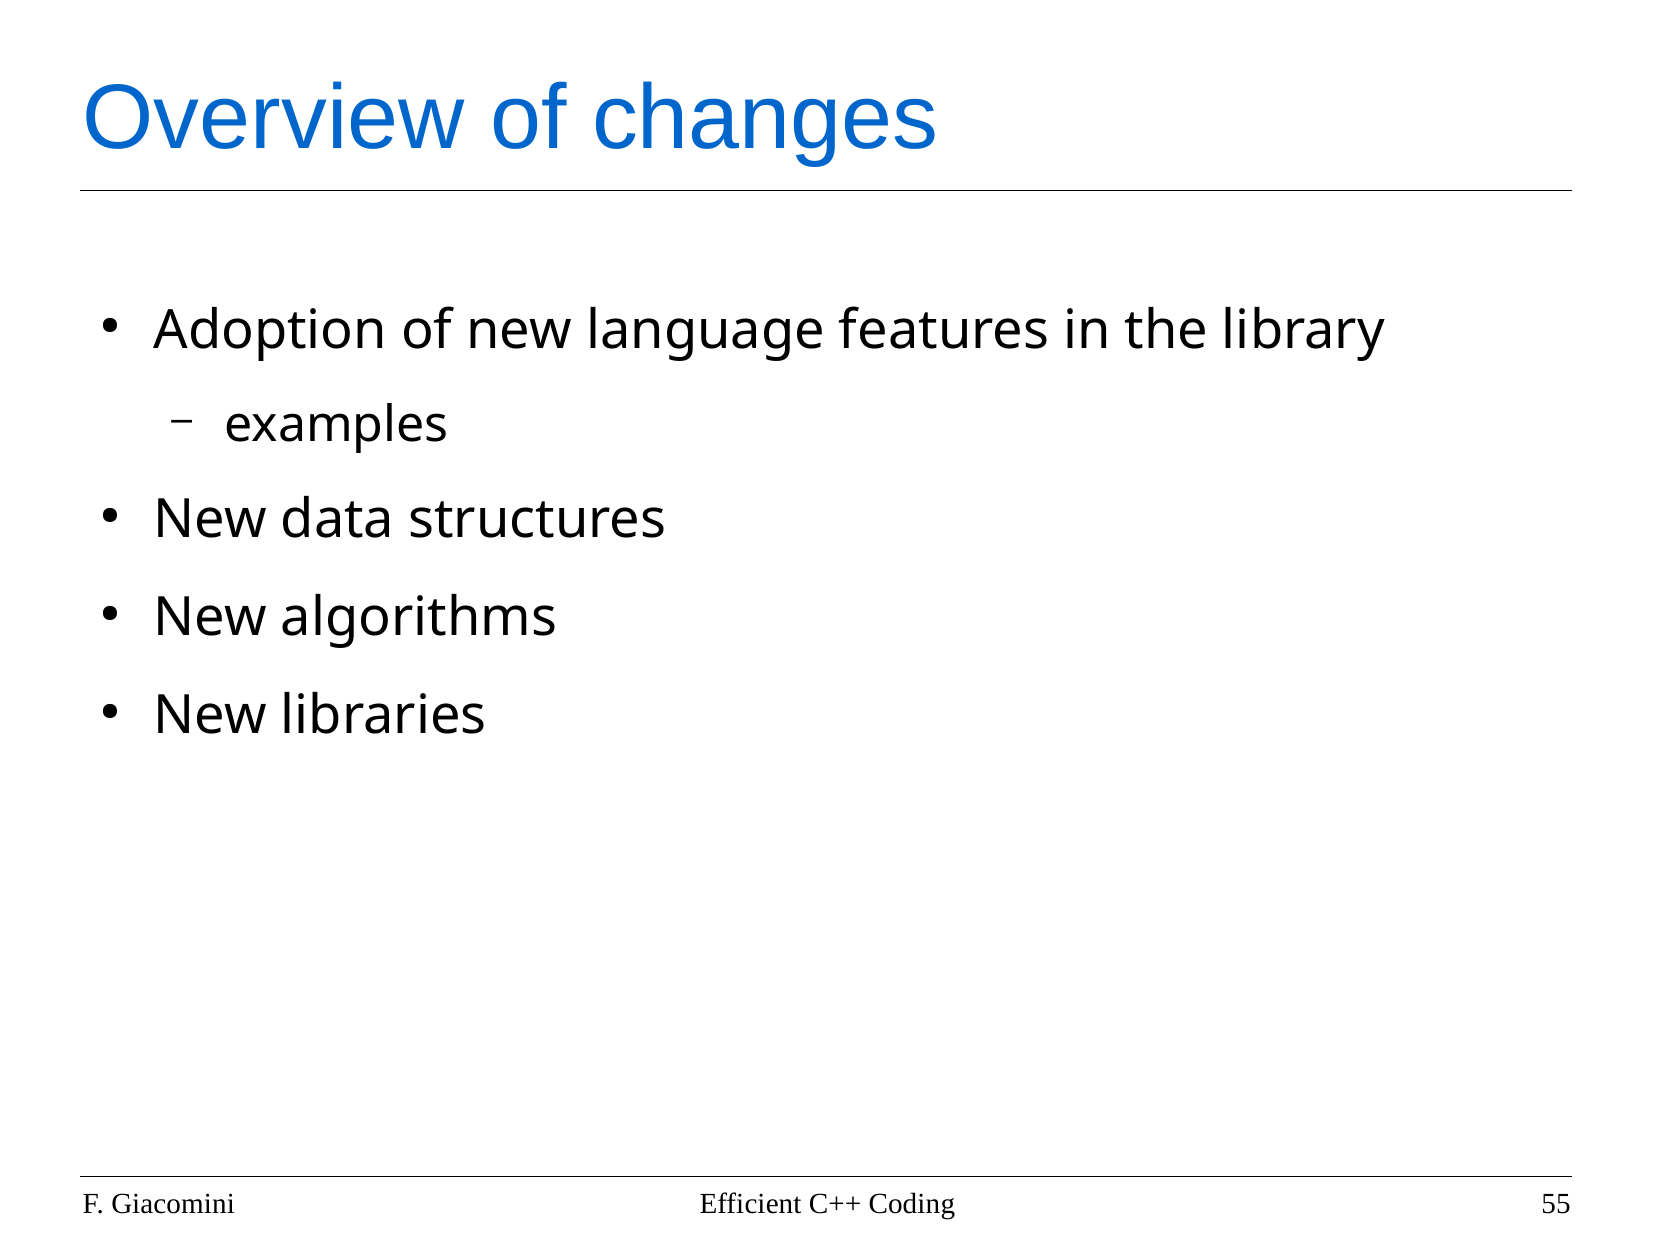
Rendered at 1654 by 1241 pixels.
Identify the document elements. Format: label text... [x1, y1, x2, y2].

title Overview of changes [82, 49, 1571, 184]
list Adoption of new language features in the library examples New data structures New algorithms New libraries [82, 290, 1571, 1109]
